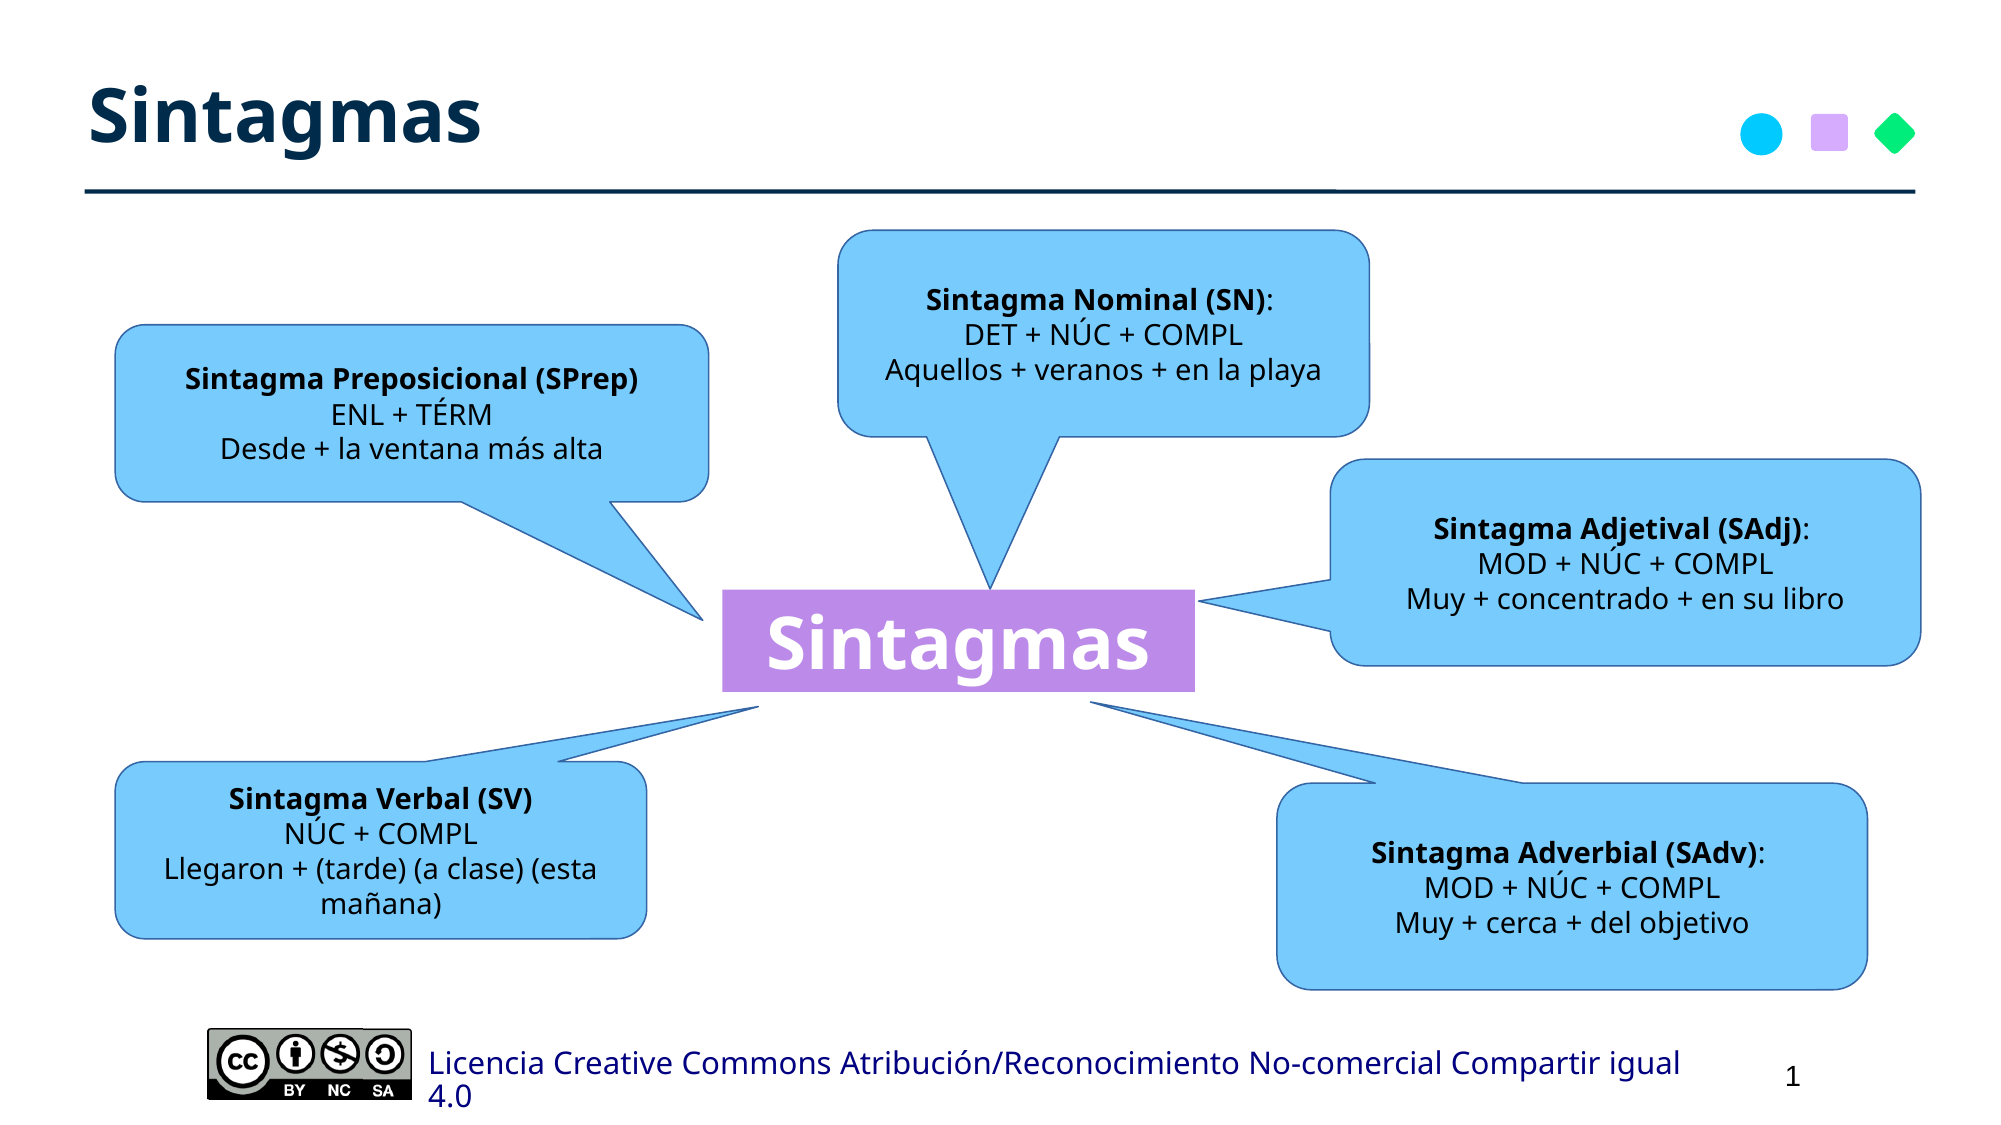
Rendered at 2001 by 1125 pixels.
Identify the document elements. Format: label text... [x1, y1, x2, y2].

text_box Sintagma Adverbial (SAdv): MOD + NÚC + COMPL Muy + cerca + del objetivo [1090, 701, 1868, 990]
text_box Sintagma Verbal (SV) NÚC + COMPL Llegaron + (tarde) (a clase) (esta mañana) [115, 706, 759, 939]
title Sintagmas [88, 59, 1605, 159]
text_box Licencia Creative Commons Atribución/Reconocimiento No-comercial Compartir igual 4.0 [413, 1033, 1713, 1093]
picture [207, 1027, 412, 1100]
text_box Sintagma Nominal (SN): DET + NÚC + COMPL Aquellos + veranos + en la playa [837, 230, 1370, 589]
text_box Sintagma Preposicional (SPrep) ENL + TÉRM Desde + la ventana más alta [115, 324, 709, 621]
text_box Sintagmas [722, 589, 1195, 692]
text_box Sintagma Adjetival (SAdj): MOD + NÚC + COMPL Muy + concentrado + en su libro [1198, 459, 1921, 666]
